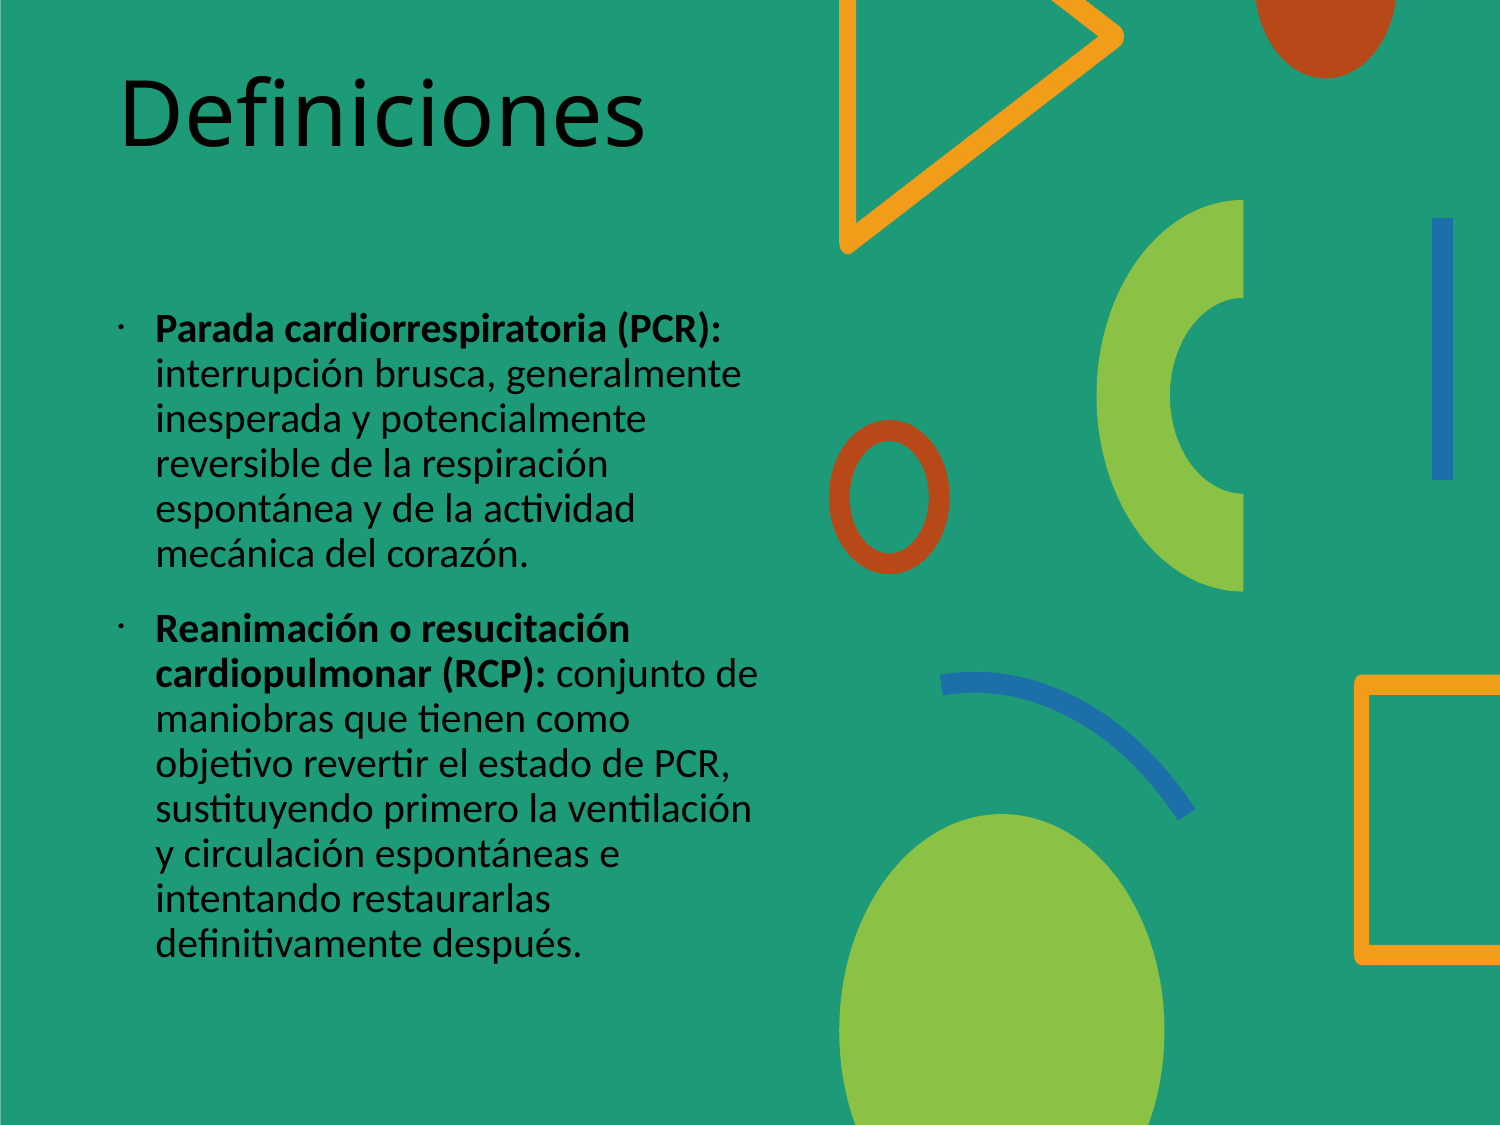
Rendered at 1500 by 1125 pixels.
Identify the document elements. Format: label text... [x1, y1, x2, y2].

title Definiciones [103, 59, 1397, 278]
list Parada cardiorrespiratoria (PCR): interrupción brusca, generalmente inesperada y potencialmente reversible de la respiración espontánea y de la actividad mecánica del corazón. Reanimación o resucitación cardiopulmonar (RCP): conjunto de maniobras que tienen como objetivo revertir el estado de PCR, sustituyendo primero la ventilación y circulación espontáneas e intentando restaurarlas definitivamente después. [103, 299, 787, 1014]
text_box [0, 0, 1500, 1125]
